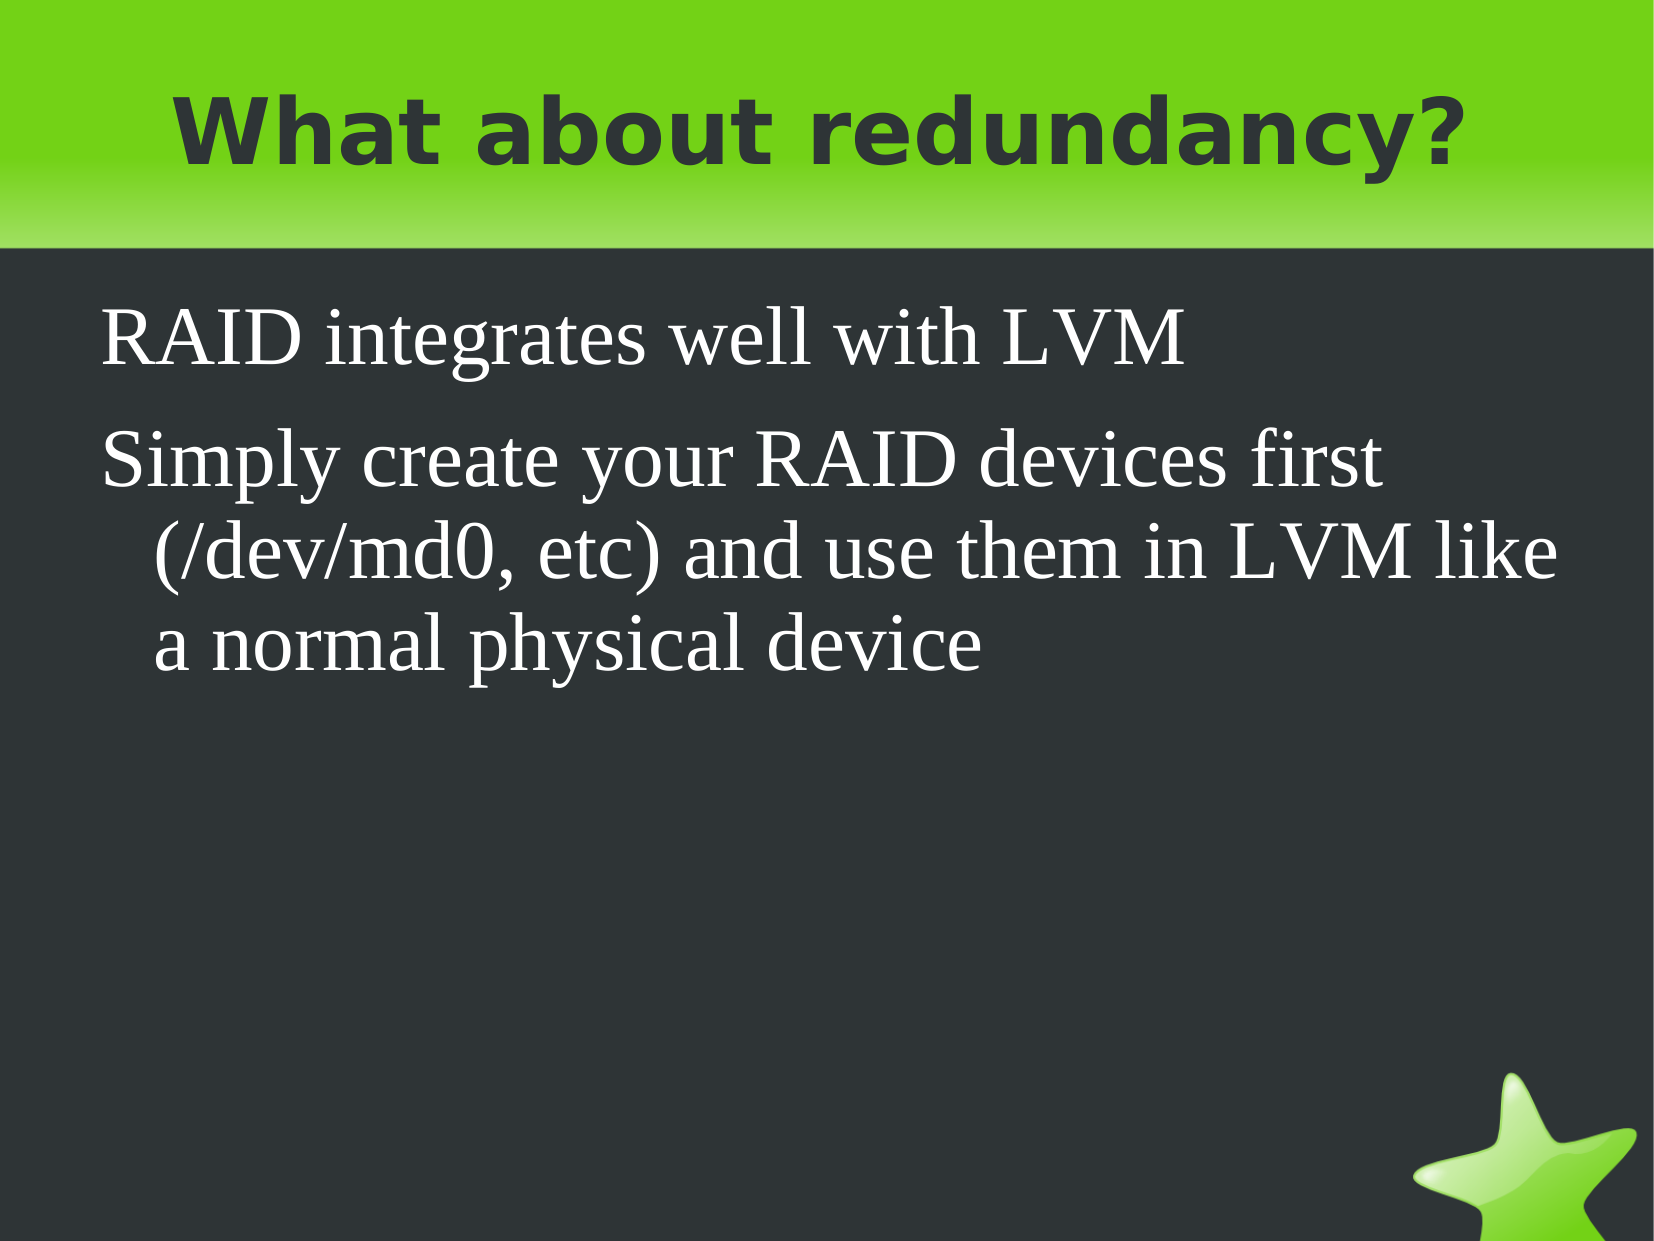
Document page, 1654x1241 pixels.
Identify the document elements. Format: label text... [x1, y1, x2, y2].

picture [0, 0, 1654, 1241]
list RAID integrates well with LVM Simply create your RAID devices first (/dev/md0, etc) and use them in LVM like a normal physical device [82, 290, 1571, 1201]
title What about redundancy? [76, 36, 1565, 229]
